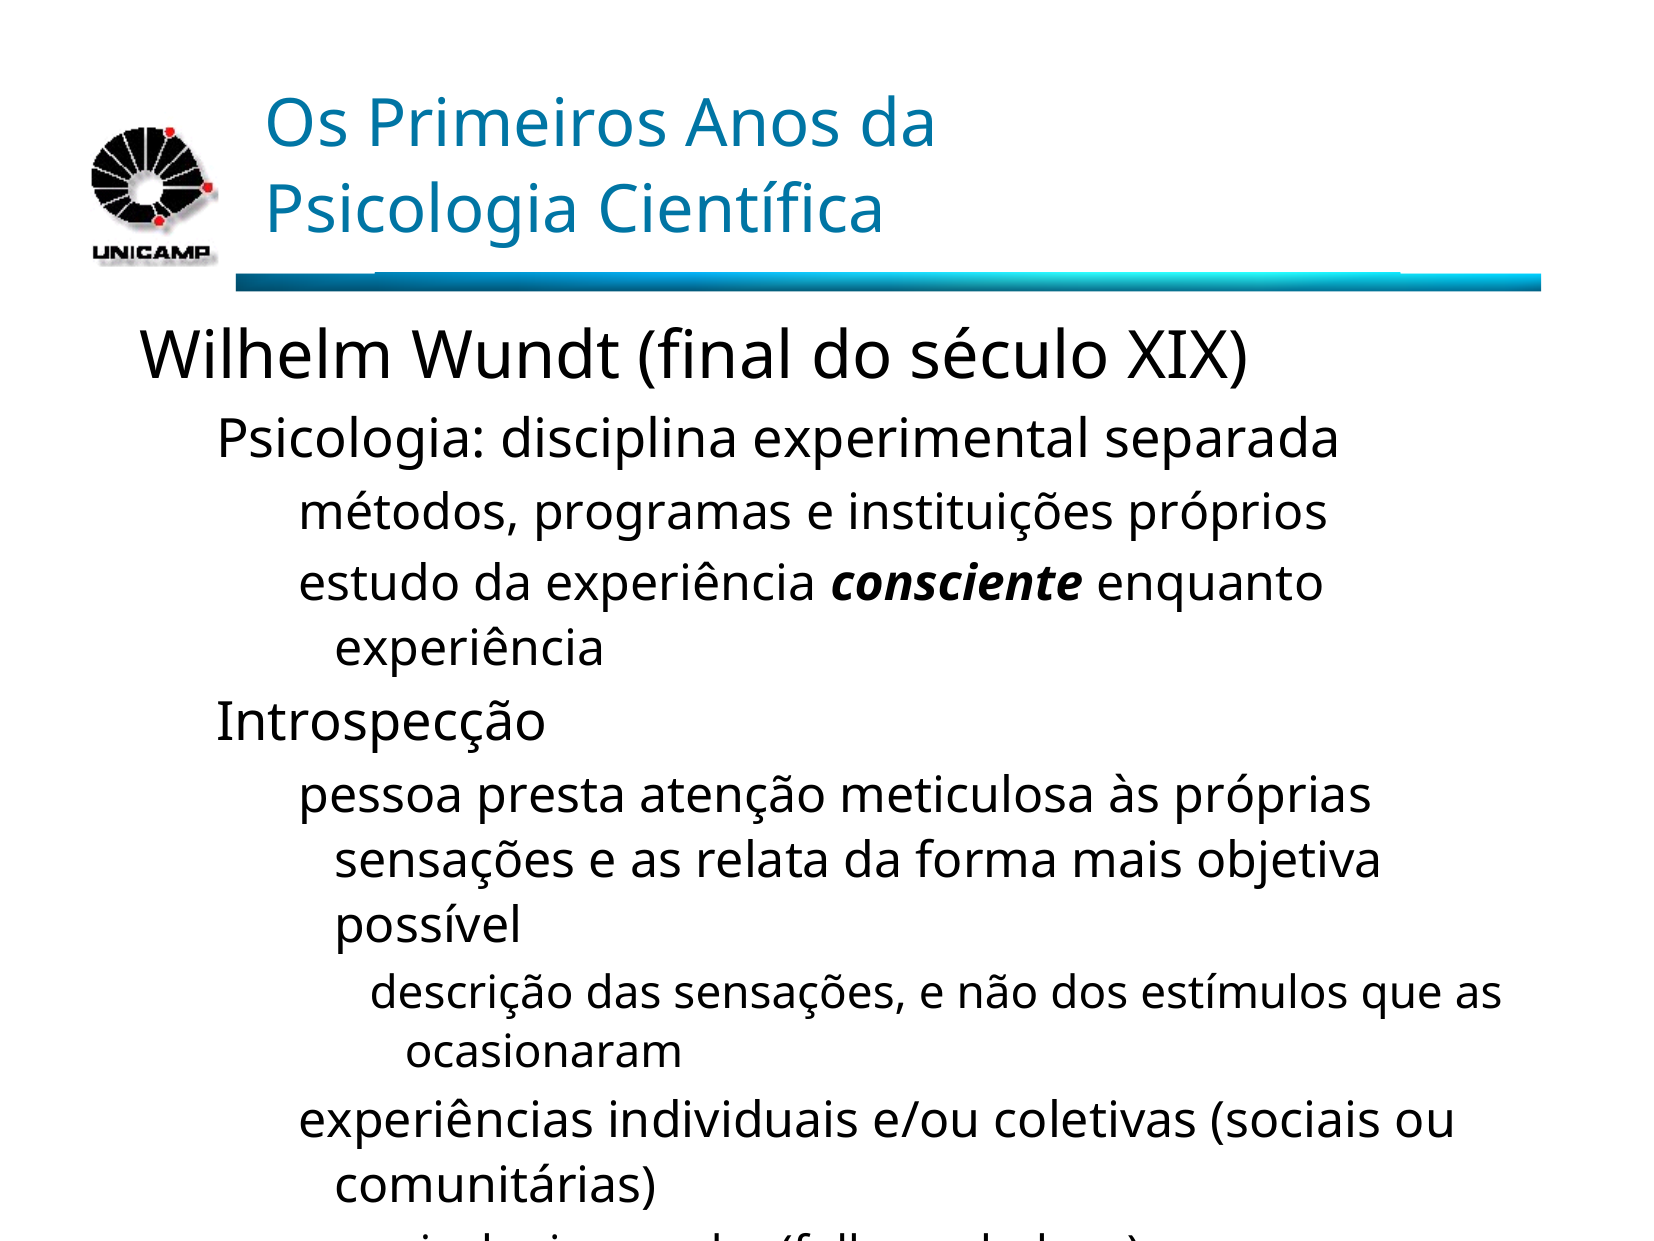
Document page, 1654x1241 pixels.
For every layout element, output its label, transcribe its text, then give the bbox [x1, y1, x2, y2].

picture [125, 272, 1654, 295]
list Wilhelm Wundt (final do século XIX) Psicologia: disciplina experimental separada métodos, programas e instituições próprios estudo da experiência consciente enquanto experiência Introspecção pessoa presta atenção meticulosa às próprias sensações e as relata da forma mais objetiva possível descrição das sensações, e não dos estímulos que as ocasionaram experiências individuais e/ou coletivas (sociais ou comunitárias) psicologia popular (folk psychology) [121, 309, 1534, 1182]
title Os Primeiros Anos da Psicologia Científica [264, 42, 1534, 250]
